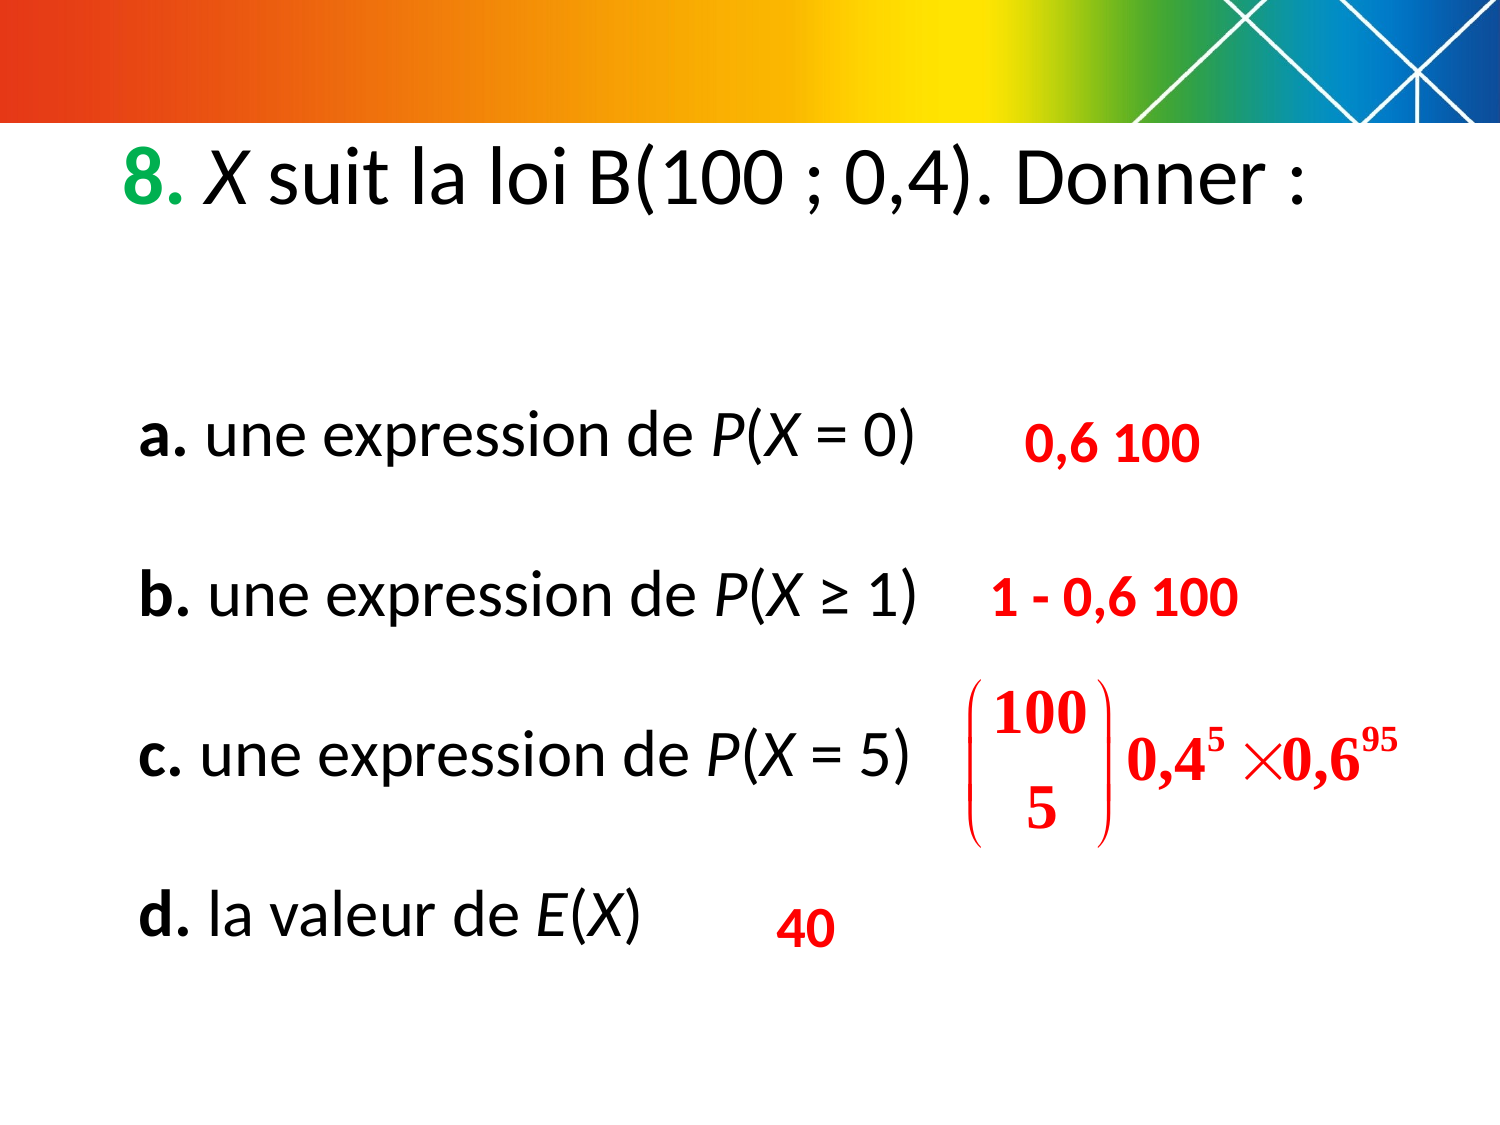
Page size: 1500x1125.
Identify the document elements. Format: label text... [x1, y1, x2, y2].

picture [0, 0, 1347, 123]
text_box 0,6 100 [1009, 397, 1329, 482]
text_box 1 - 0,6 100 [974, 550, 1294, 636]
title 8. X suit la loi B(100 ; 0,4). Donner : [41, 113, 1392, 302]
chart [955, 668, 1413, 860]
picture [1340, 0, 1500, 123]
text_box 40 [761, 881, 1176, 967]
text_box a. une expression de P(X = 0) b. une expression de P(X ≥ 1) c. une expression de P(X = 5) d. la valeur de E(X) [123, 302, 1353, 1117]
